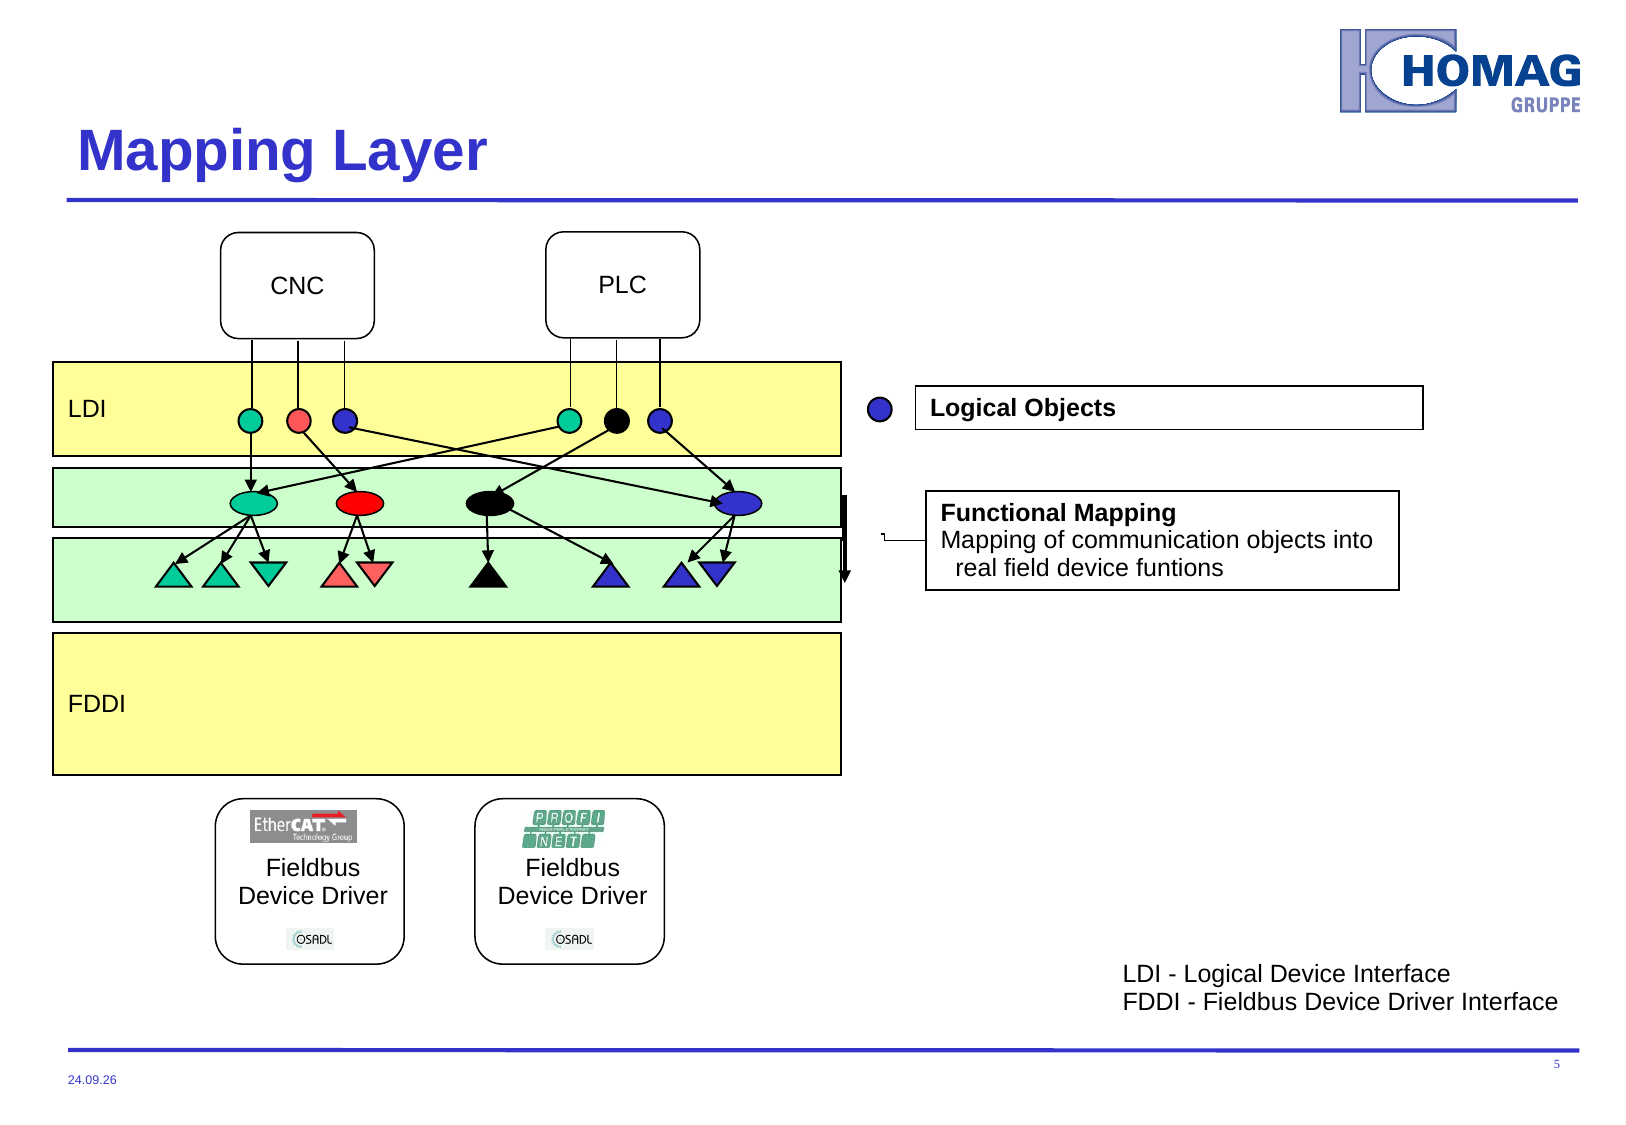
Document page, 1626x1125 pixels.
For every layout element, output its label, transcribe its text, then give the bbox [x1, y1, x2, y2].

text_box [604, 409, 629, 433]
text_box LDI [345, 361, 842, 456]
text_box LDI - Logical Device Interface FDDI - Fieldbus Device Driver Interface [1107, 952, 1575, 1024]
text_box [287, 409, 311, 433]
text_box Logical Objects [915, 385, 1423, 430]
text_box [237, 521, 245, 527]
text_box [252, 467, 338, 491]
text_box [333, 409, 358, 433]
picture [522, 810, 605, 848]
text_box Fieldbus Device Driver [474, 798, 665, 965]
picture [545, 928, 594, 950]
text_box [867, 397, 892, 422]
title Mapping Layer [62, 99, 1438, 201]
text_box [53, 467, 250, 527]
text_box PLC [545, 231, 700, 338]
text_box LDI [435, 451, 479, 456]
text_box Functional Mapping Mapping of communication objects into real field device funtions [925, 490, 1399, 590]
picture [286, 928, 334, 950]
text_box [337, 467, 366, 473]
text_box LDI [299, 361, 447, 456]
text_box [253, 467, 842, 527]
picture [250, 810, 357, 843]
text_box LDI [53, 361, 322, 456]
text_box CNC [220, 232, 375, 339]
text_box Fieldbus Device Driver [215, 798, 405, 965]
text_box [648, 409, 672, 433]
text_box FDDI [53, 633, 842, 775]
text_box [246, 519, 253, 527]
text_box [53, 538, 842, 622]
